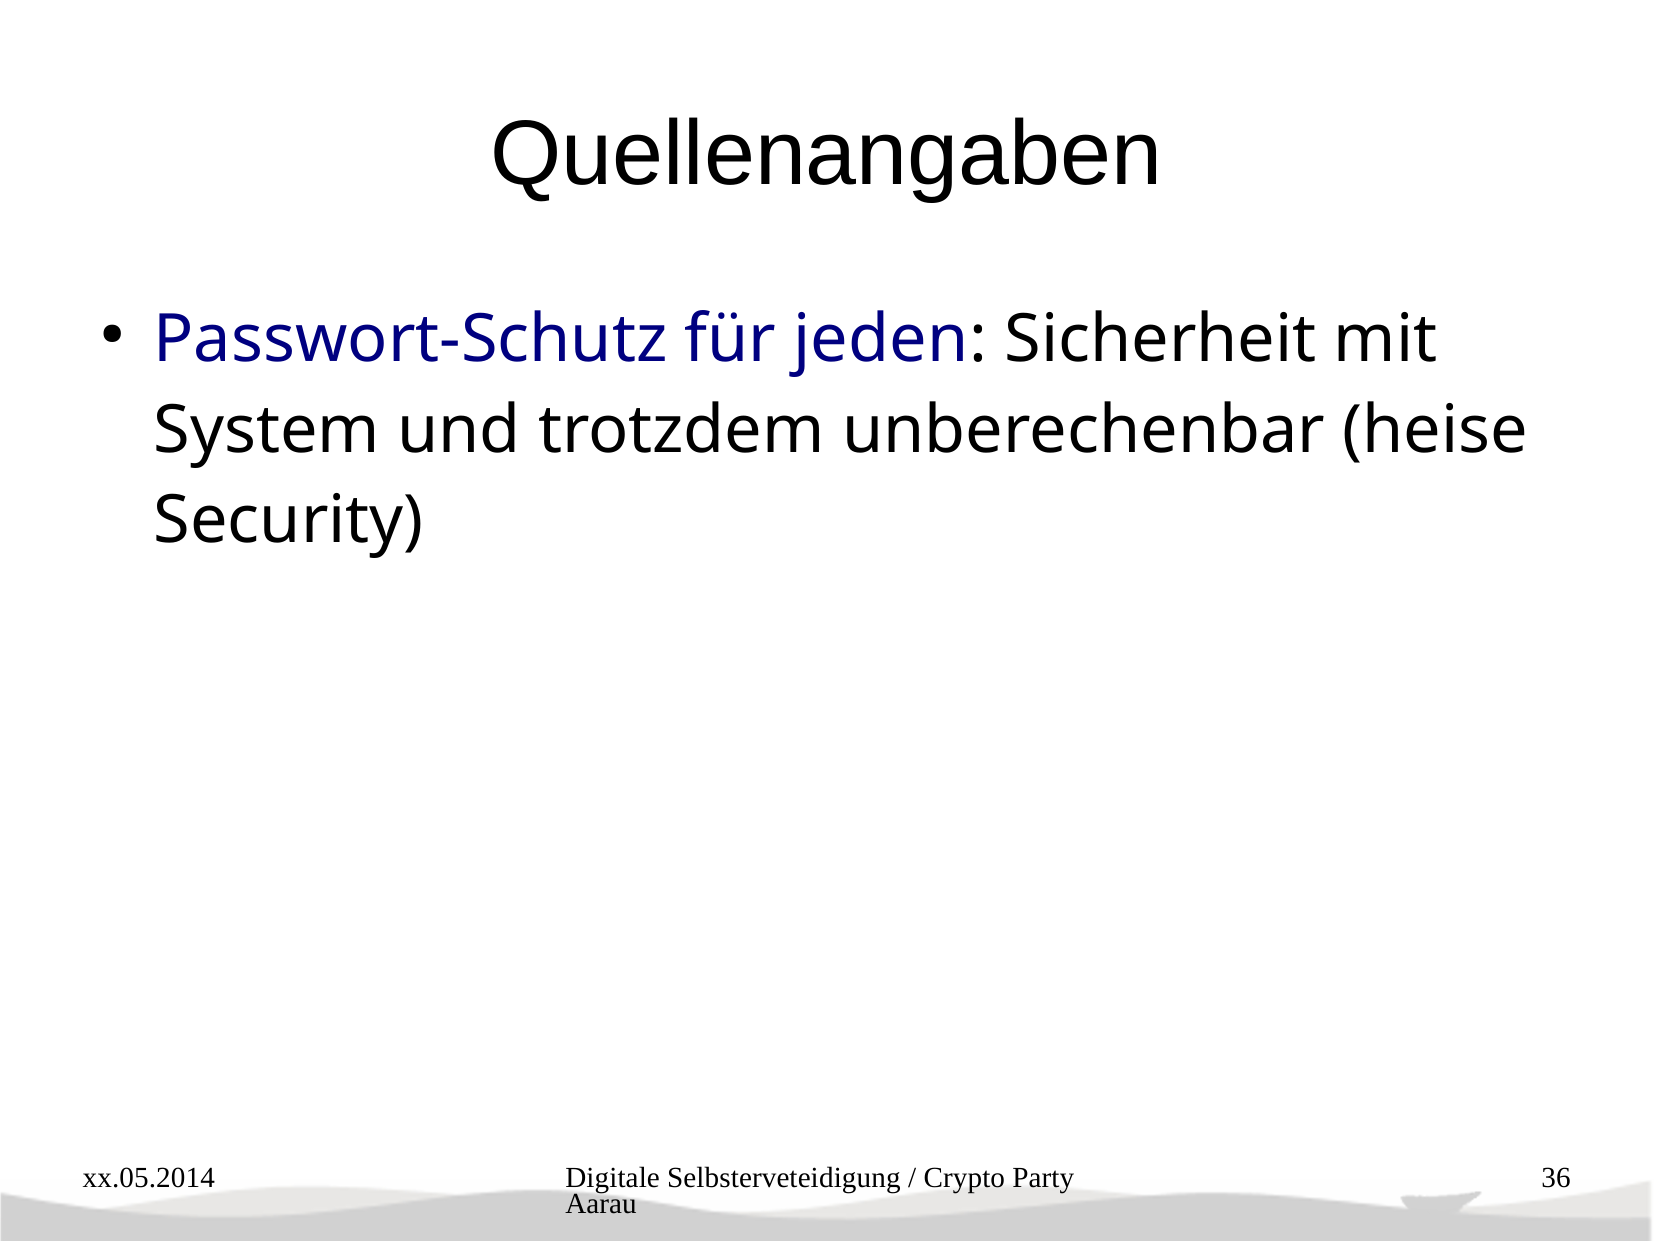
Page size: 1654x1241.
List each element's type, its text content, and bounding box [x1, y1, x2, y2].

picture [0, 1179, 1654, 1241]
picture [823, 1179, 829, 1186]
list Passwort-Schutz für jeden: Sicherheit mit System und trotzdem unberechenbar (heise Security) [82, 290, 1571, 1010]
picture [571, 1179, 582, 1186]
picture [174, 1179, 181, 1186]
picture [994, 1179, 1001, 1186]
picture [860, 1179, 866, 1186]
picture [708, 1179, 715, 1186]
picture [123, 1179, 130, 1186]
picture [972, 1179, 978, 1186]
picture [1560, 1179, 1567, 1186]
title Quellenangaben [82, 49, 1571, 257]
